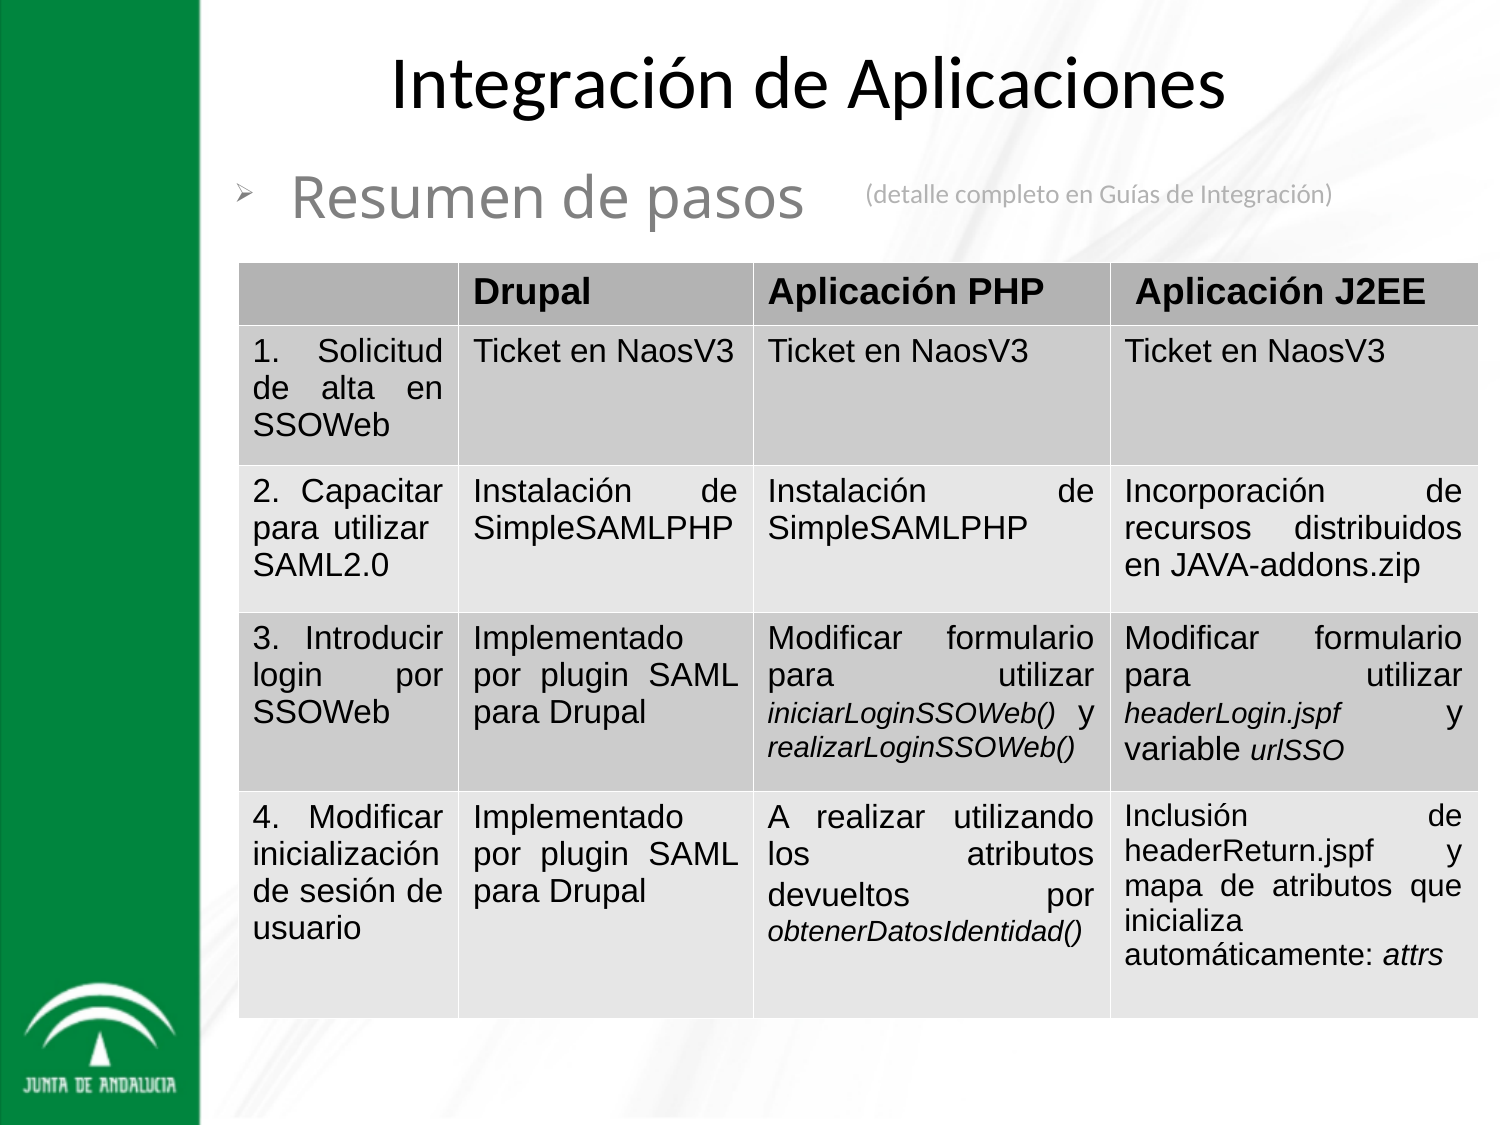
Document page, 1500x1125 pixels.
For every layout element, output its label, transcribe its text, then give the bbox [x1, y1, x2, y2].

table_cell Instalación de SimpleSAMLPHP [459, 466, 753, 612]
table_cell Incorporación de recursos distribuidos en JAVA-addons.zip [1111, 466, 1478, 612]
table_cell Ticket en NaosV3 [754, 326, 1110, 465]
table_header Aplicación J2EE [1111, 263, 1478, 325]
table_cell 3. Introducir login por SSOWeb [239, 613, 458, 791]
table_cell Ticket en NaosV3 [1111, 326, 1478, 465]
table_header Aplicación PHP [754, 263, 1110, 325]
table_cell Modificar formulario para utilizar iniciarLoginSSOWeb() y realizarLoginSSOWeb() [754, 613, 1110, 791]
list Resumen de pasos [234, 156, 1477, 809]
table_cell A realizar utilizando los atributos devueltos por obtenerDatosIdentidad() [754, 792, 1110, 1018]
table_header Drupal [459, 263, 753, 325]
table_cell Inclusión de headerReturn.jspf y mapa de atributos que inicializa automáticamente: attrs [1111, 792, 1478, 1018]
table_cell Modificar formulario para utilizar headerLogin.jspf y variable urlSSO [1111, 613, 1478, 791]
table_cell Implementado por plugin SAML para Drupal [459, 613, 753, 791]
table_header [239, 263, 458, 325]
picture [0, 0, 1500, 1125]
table_cell 2. Capacitar para utilizar SAML2.0 [239, 466, 458, 612]
text_box (detalle completo en Guías de Integración) [850, 169, 1500, 217]
table_cell 1. Solicitud de alta en SSOWeb [239, 326, 458, 465]
title Integración de Aplicaciones [134, 9, 1485, 245]
table_cell 4. Modificar inicialización de sesión de usuario [239, 792, 458, 1018]
table_cell Implementado por plugin SAML para Drupal [459, 792, 753, 1018]
table_cell Ticket en NaosV3 [459, 326, 753, 465]
table_cell Instalación de SimpleSAMLPHP [754, 466, 1110, 612]
